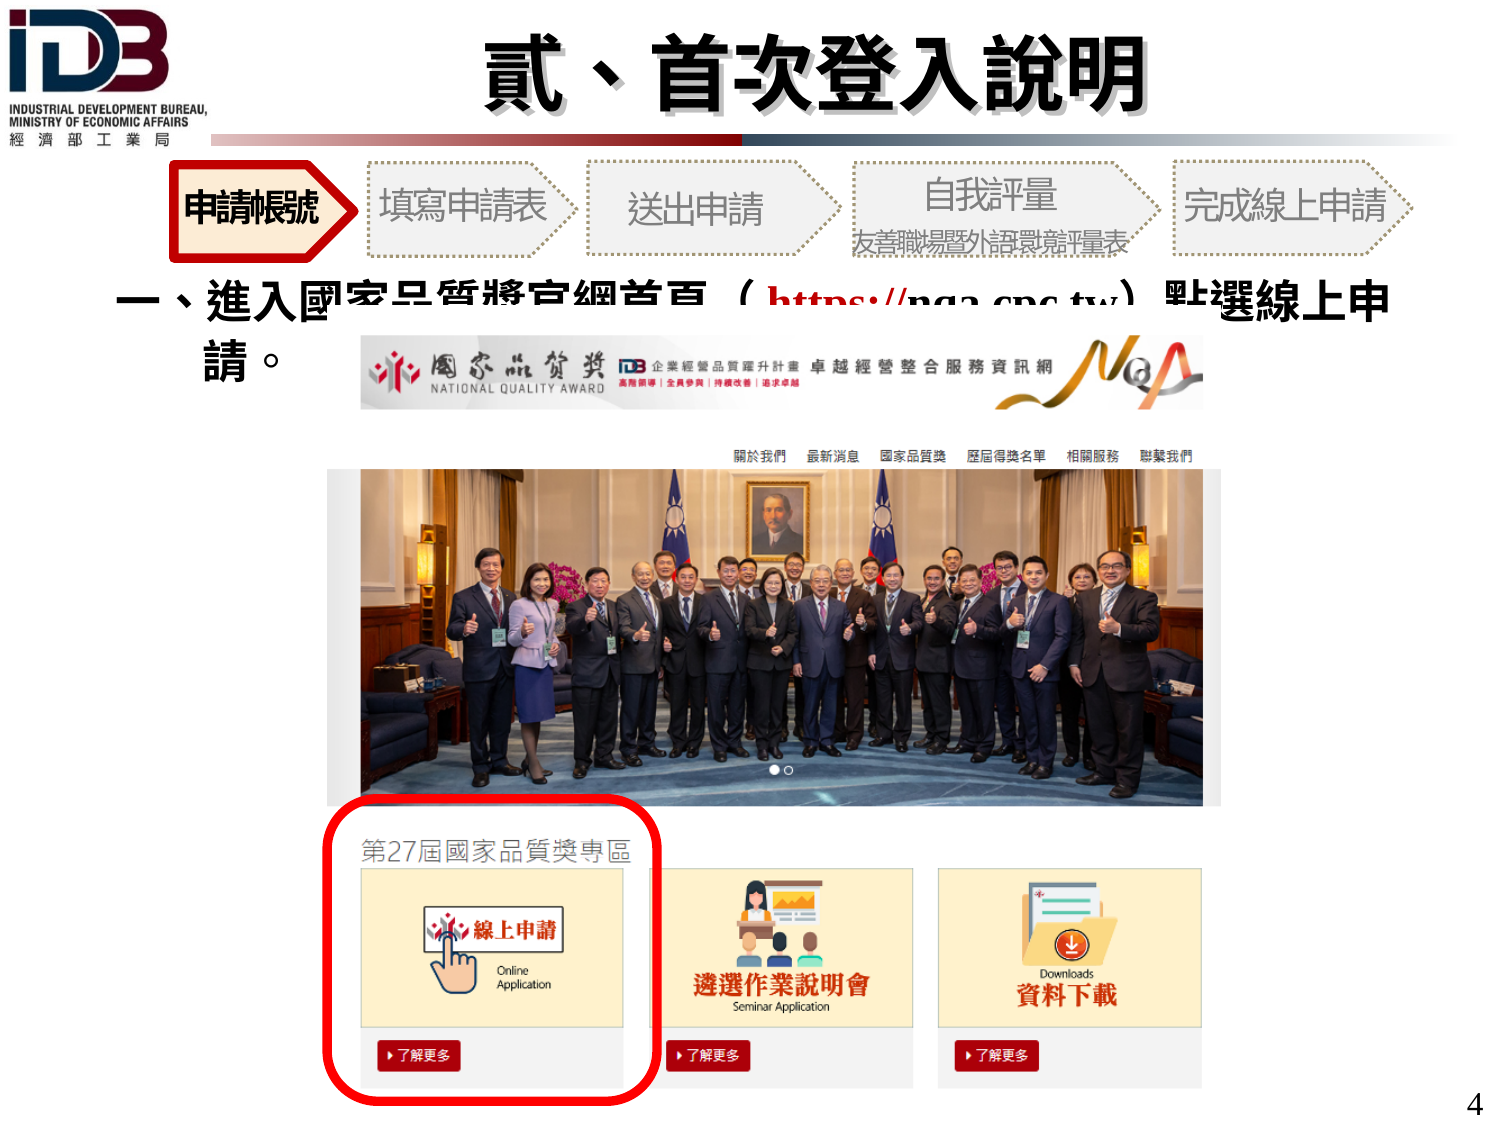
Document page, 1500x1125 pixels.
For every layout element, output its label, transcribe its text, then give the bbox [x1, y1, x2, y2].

text_box [820, 186, 842, 230]
picture [327, 1076, 354, 1102]
text_box 貳、首次登入說明 [141, 13, 1488, 156]
text_box 自我評量 友善職場暨外語環境評量表 [845, 171, 1135, 254]
picture [327, 305, 1221, 1102]
text_box [173, 164, 318, 175]
text_box 完成線上申請 [1135, 173, 1437, 256]
text_box [368, 162, 541, 173]
text_box [588, 161, 805, 171]
text_box [854, 162, 1122, 171]
picture [332, 804, 652, 1096]
text_box 送出申請 [572, 171, 820, 254]
text_box 自我評量 友善職場暨外語環境評量表 [933, 240, 974, 252]
text_box 申請帳號 [128, 175, 376, 258]
text_box [1174, 161, 1378, 173]
text_box 一、進入國家品質獎官網首頁（https://nqa.cpc.tw）點選線上申請。 [100, 259, 1447, 350]
text_box 填寫申請表 [340, 173, 588, 256]
